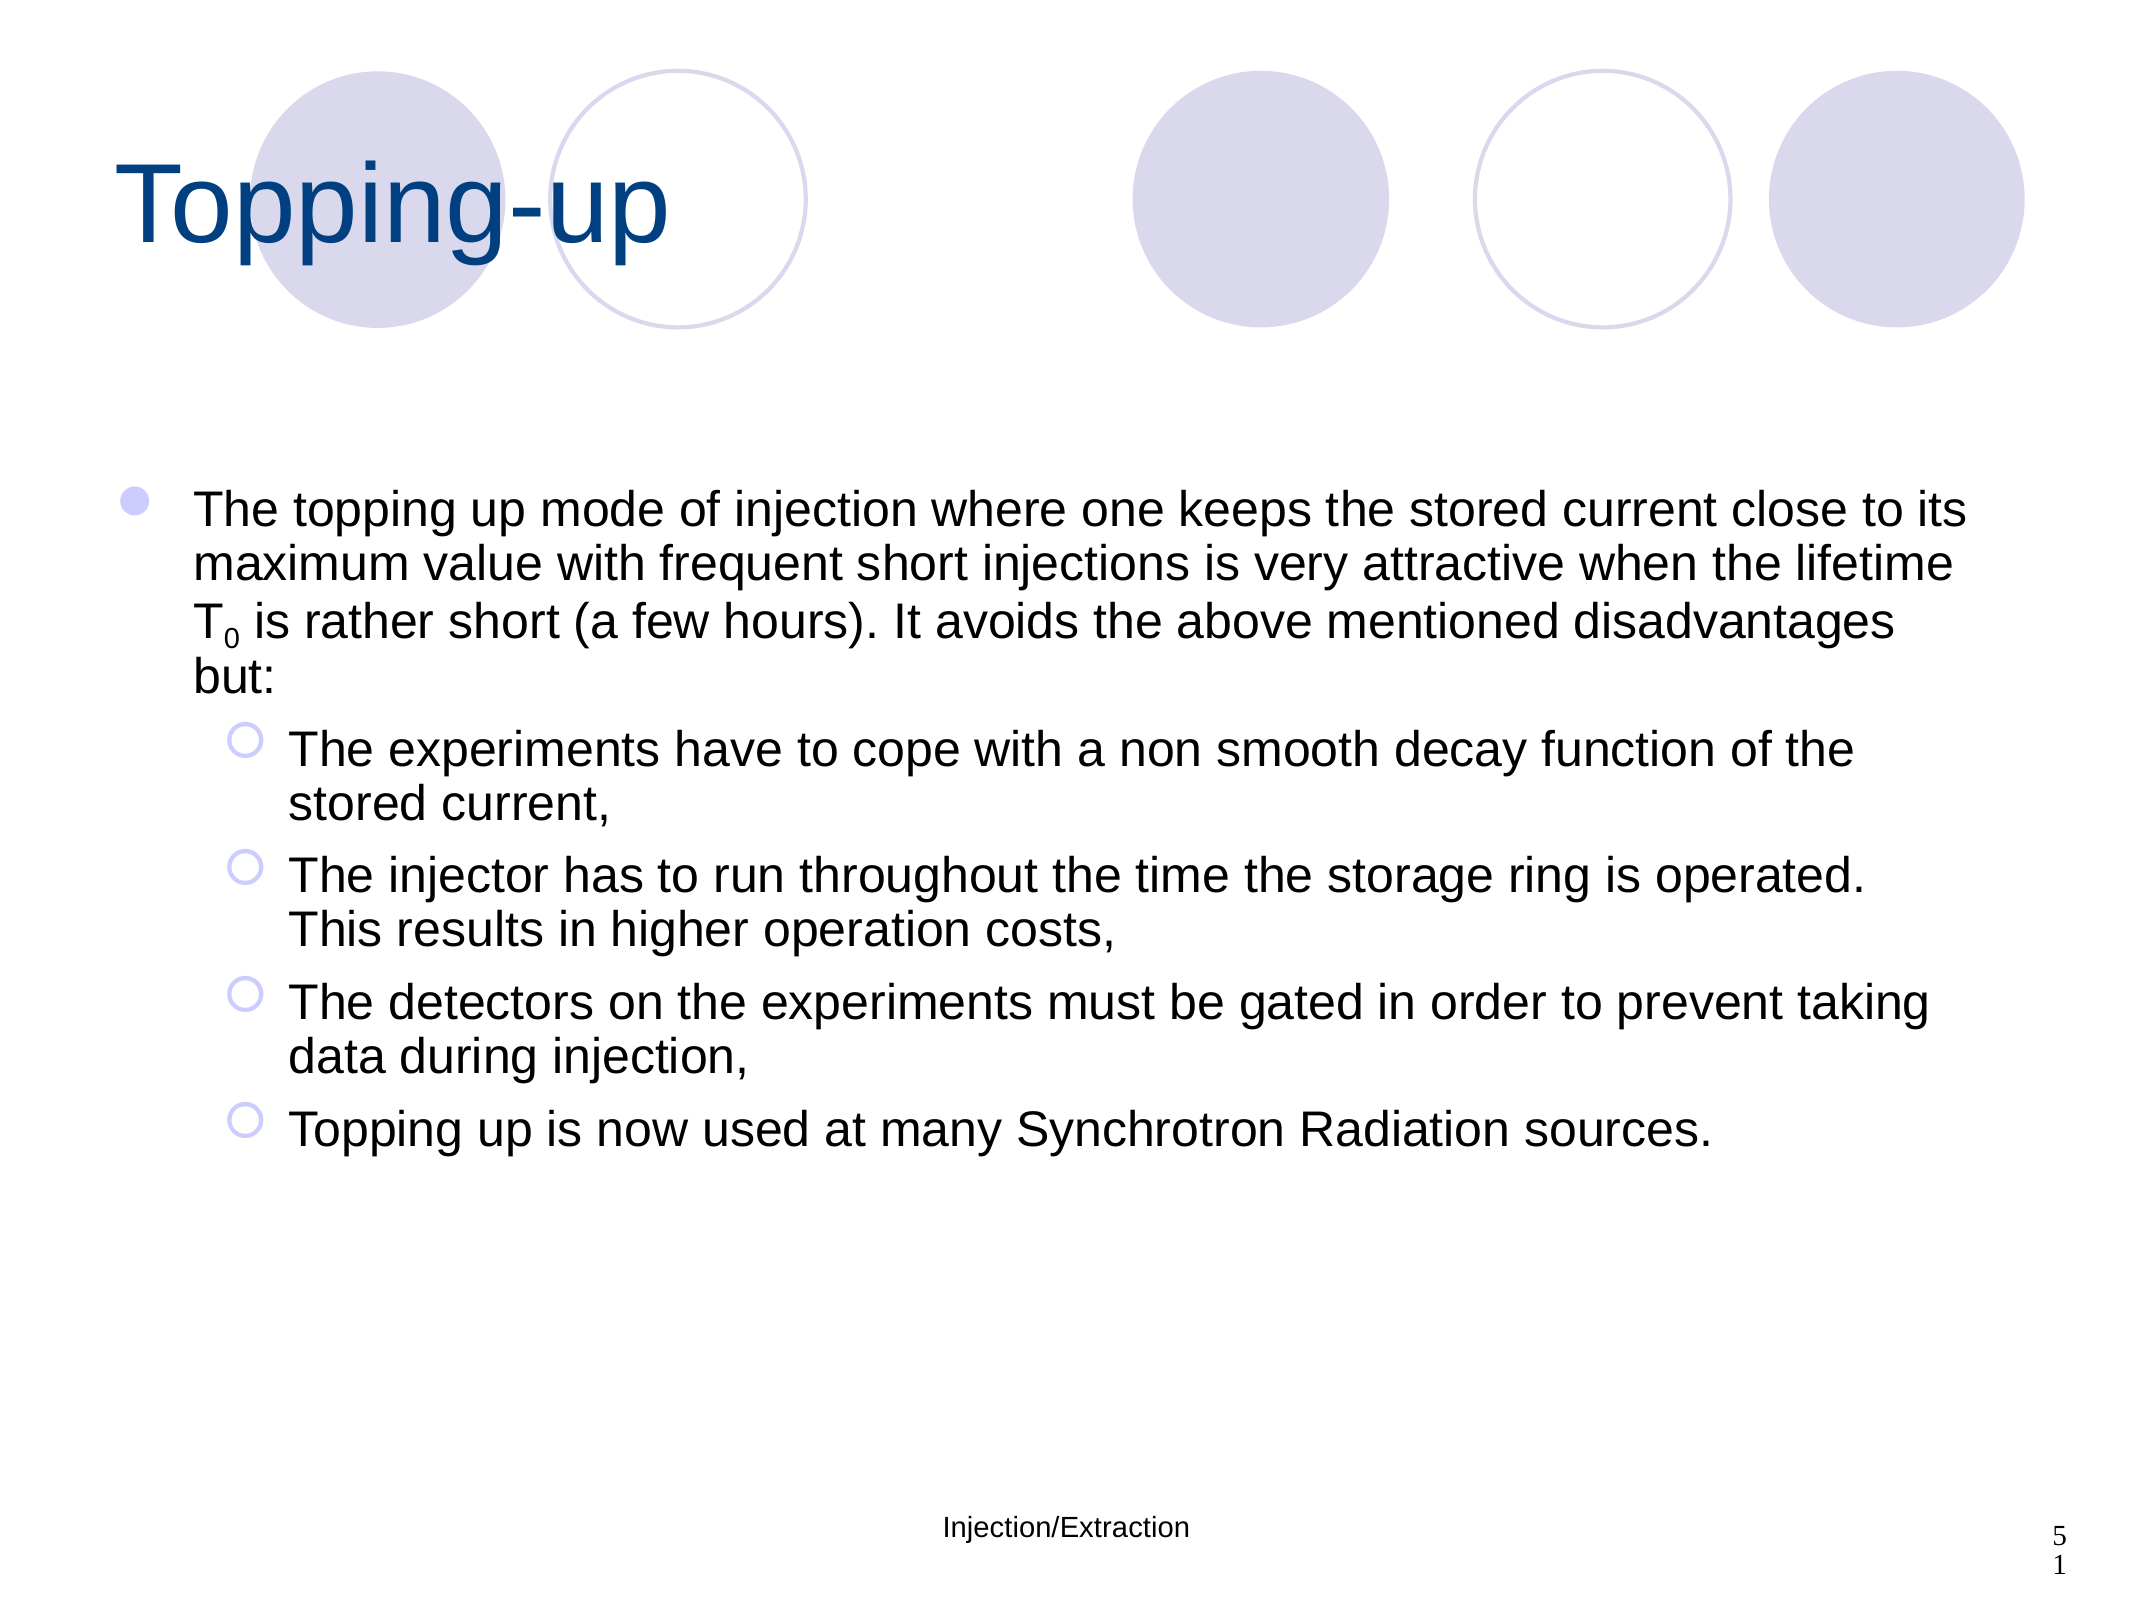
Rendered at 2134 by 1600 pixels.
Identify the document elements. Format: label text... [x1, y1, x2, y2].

list The topping up mode of injection where one keeps the stored current close to its maximum value with frequent short injections is very attractive when the lifetime T0 is rather short (a few hours). It avoids the above mentioned disadvantages but: The experiments have to cope with a non smooth decay function of the stored current, The injector has to run throughout the time the storage ring is operated. This results in higher operation costs, The detectors on the experiments must be gated in order to prevent taking data during injection, Topping up is now used at many Synchrotron Radiation sources. [99, 474, 2021, 1600]
title Topping-up [106, 21, 2028, 374]
